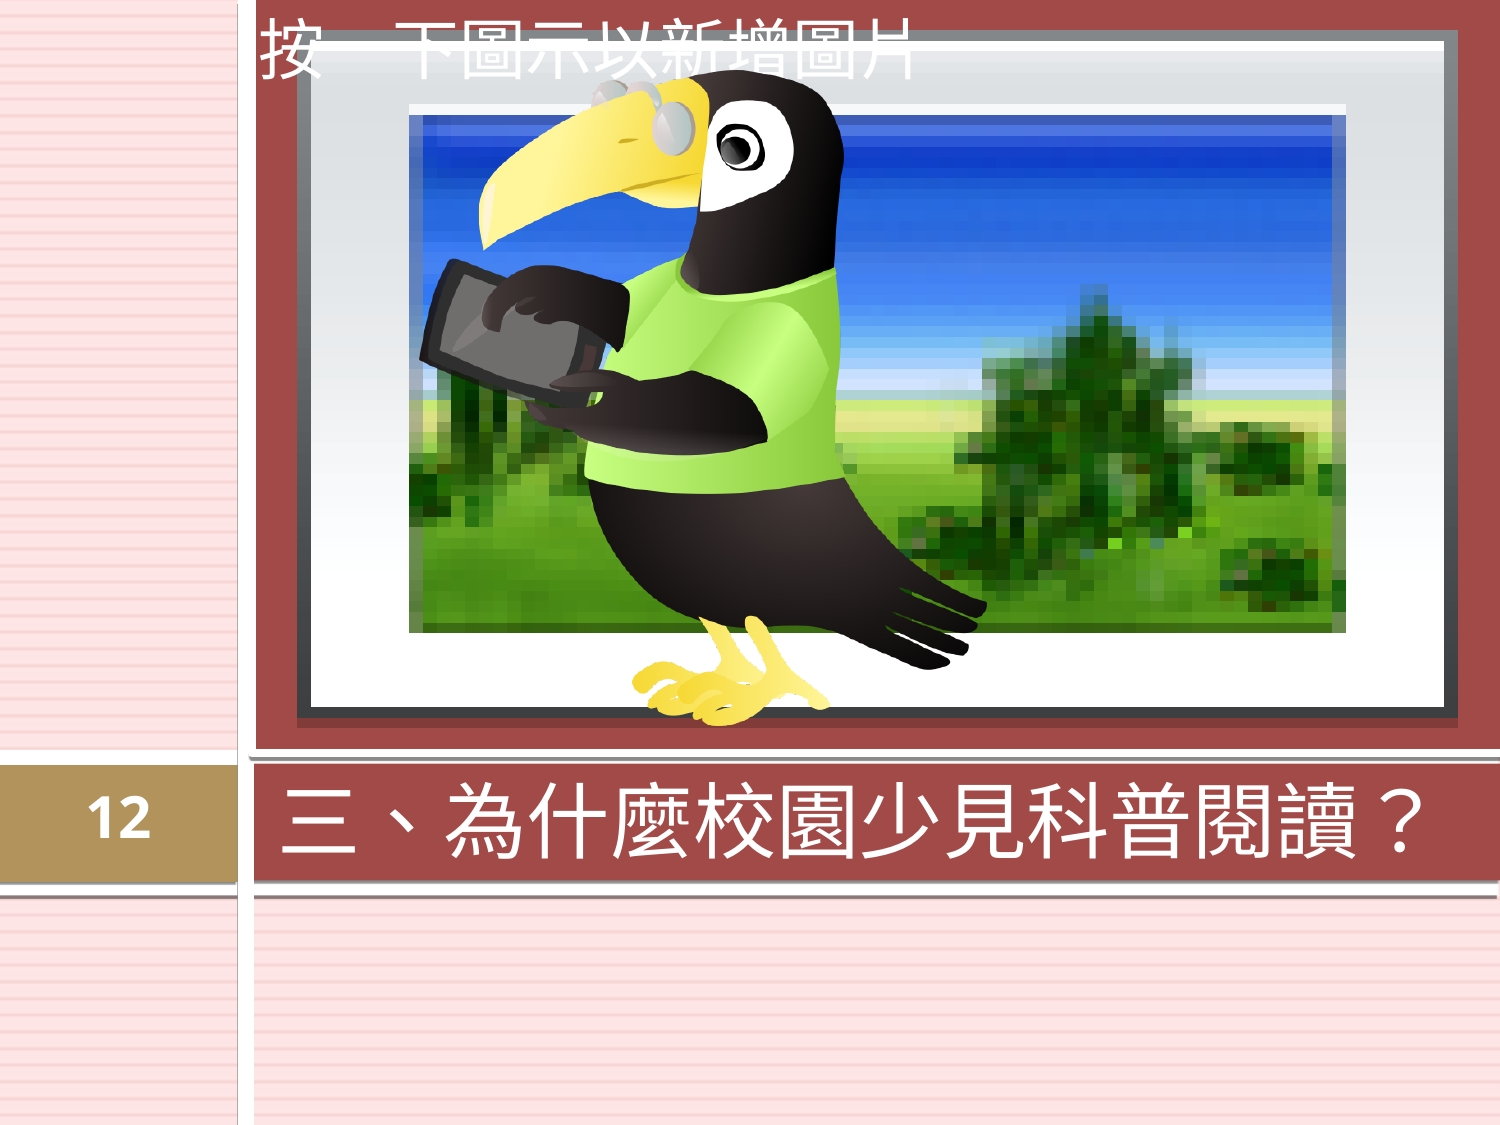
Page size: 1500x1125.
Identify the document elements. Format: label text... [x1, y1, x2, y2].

picture [256, 0, 1500, 750]
picture [0, 900, 237, 1125]
slide_number <編號> [0, 765, 238, 875]
picture [254, 881, 1500, 1125]
title 三、為什麼校園少見科普閱讀？ [262, 763, 1463, 875]
picture [0, 0, 237, 749]
